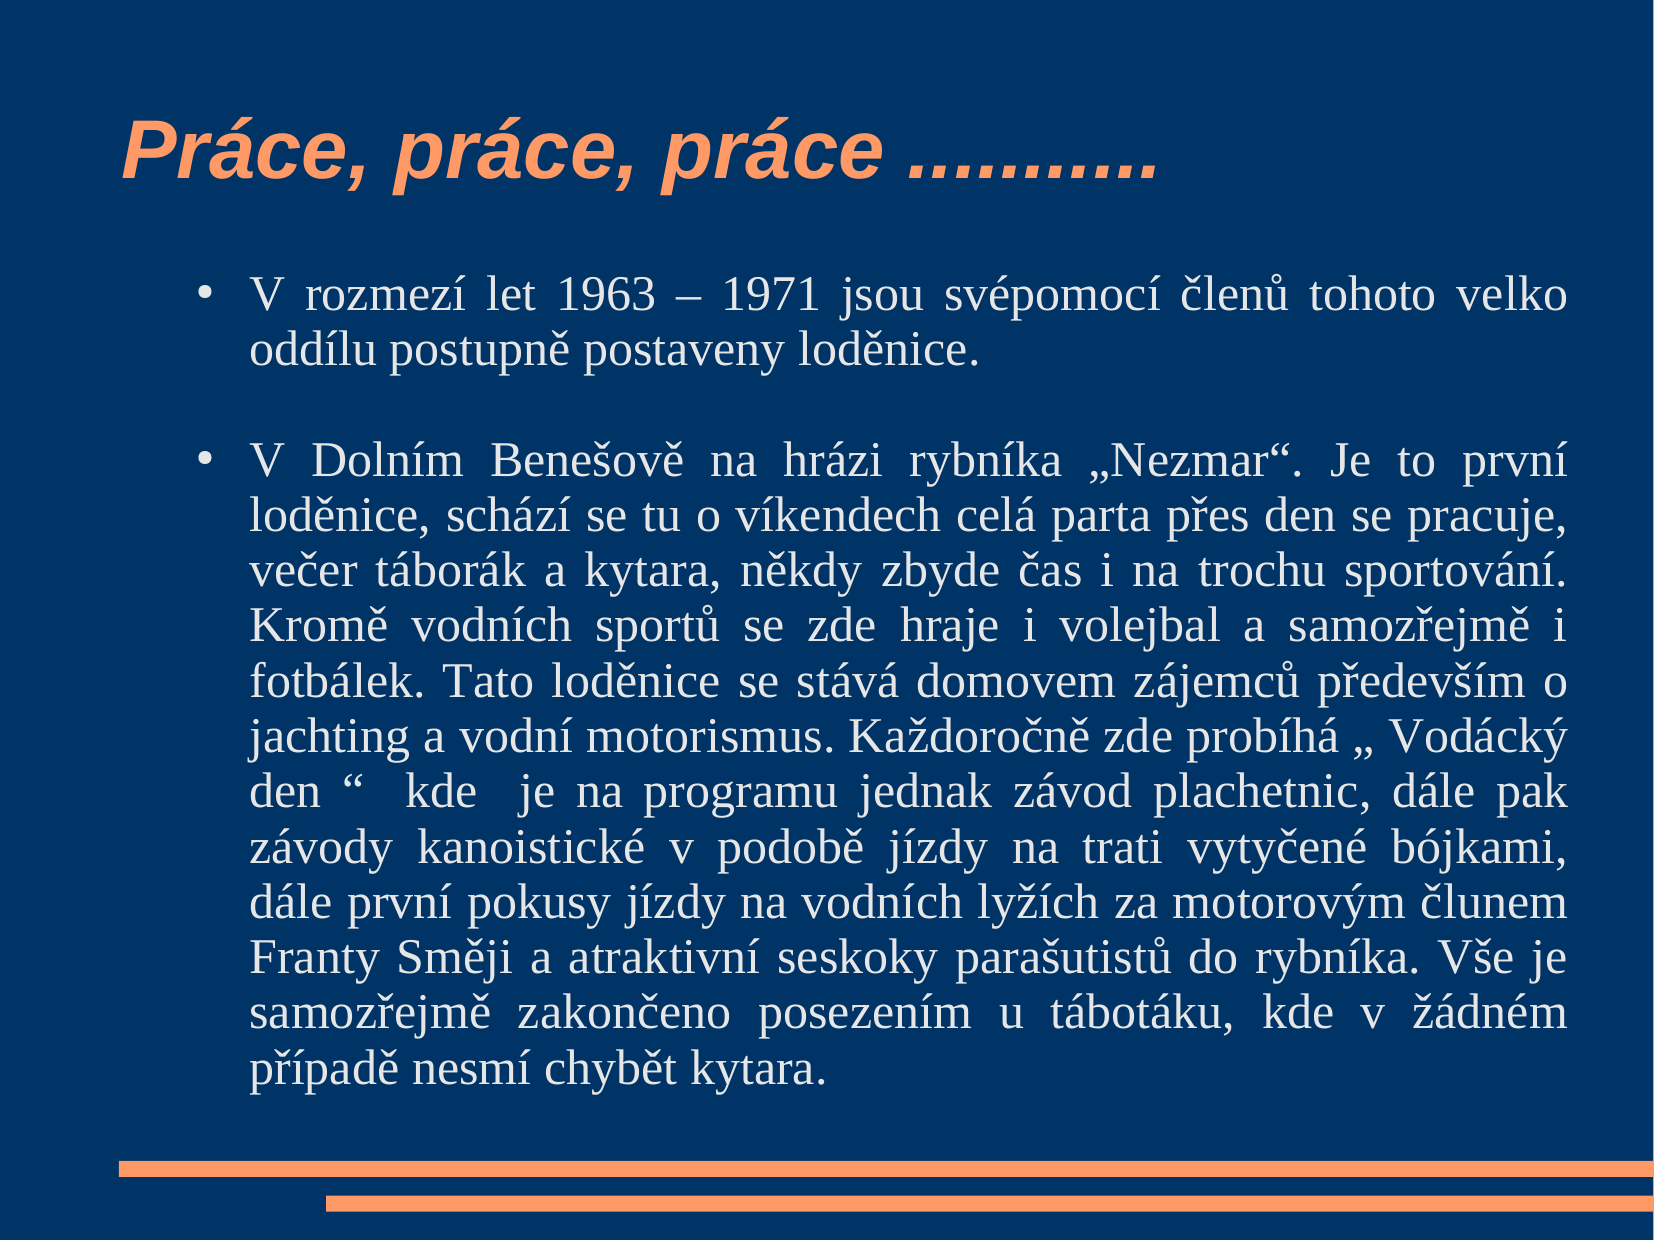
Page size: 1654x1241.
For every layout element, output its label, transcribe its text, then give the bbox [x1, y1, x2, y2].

list V rozmezí let 1963 – 1971 jsou svépomocí členů tohoto velko oddílu postupně postaveny loděnice. V Dolním Benešově na hrázi rybníka „Nezmar“. Je to první loděnice, schází se tu o víkendech celá parta přes den se pracuje, večer táborák a kytara, někdy zbyde čas i na trochu sportování. Kromě vodních sportů se zde hraje i volejbal a samozřejmě i fotbálek. Tato loděnice se stává domovem zájemců především o jachting a vodní motorismus. Každoročně zde probíhá „ Vodácký den “ kde je na programu jednak závod plachetnic, dále pak závody kanoistické v podobě jízdy na trati vytyčené bójkami, dále první pokusy jízdy na vodních lyžích za motorovým člunem Franty Směji a atraktivní seskoky parašutistů do rybníka. Vše je samozřejmě zakončeno posezením u tábotáku, kde v žádném případě nesmí chybět kytara. [178, 265, 1570, 1226]
title Práce, práce, práce ........... [121, 46, 1534, 254]
